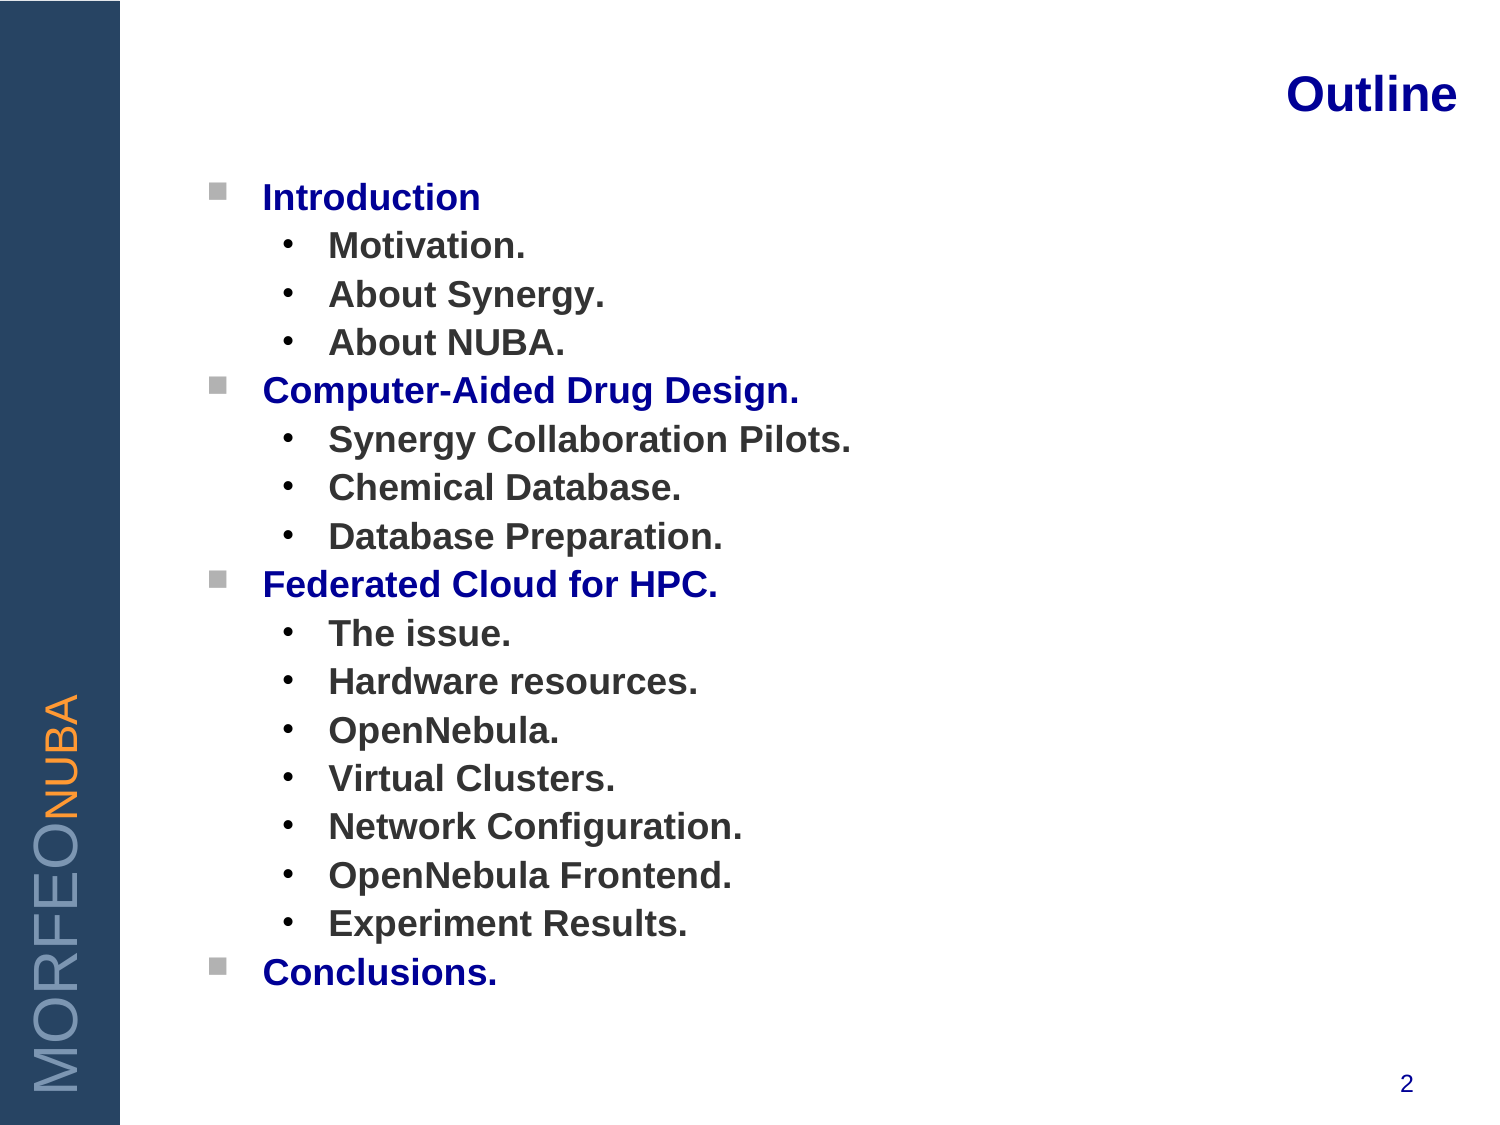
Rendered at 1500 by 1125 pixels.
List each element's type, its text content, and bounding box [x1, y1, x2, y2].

text_box Outline [395, 37, 1459, 150]
text_box <número> [1354, 1062, 1429, 1125]
text_box Introduction Motivation. About Synergy. About NUBA. Computer-Aided Drug Design. Synergy Collaboration Pilots. Chemical Database. Database Preparation. Federated Cloud for HPC. The issue. Hardware resources. OpenNebula. Virtual Clusters. Network Configuration. OpenNebula Frontend. Experiment Results. Conclusions. [206, 176, 1455, 1004]
